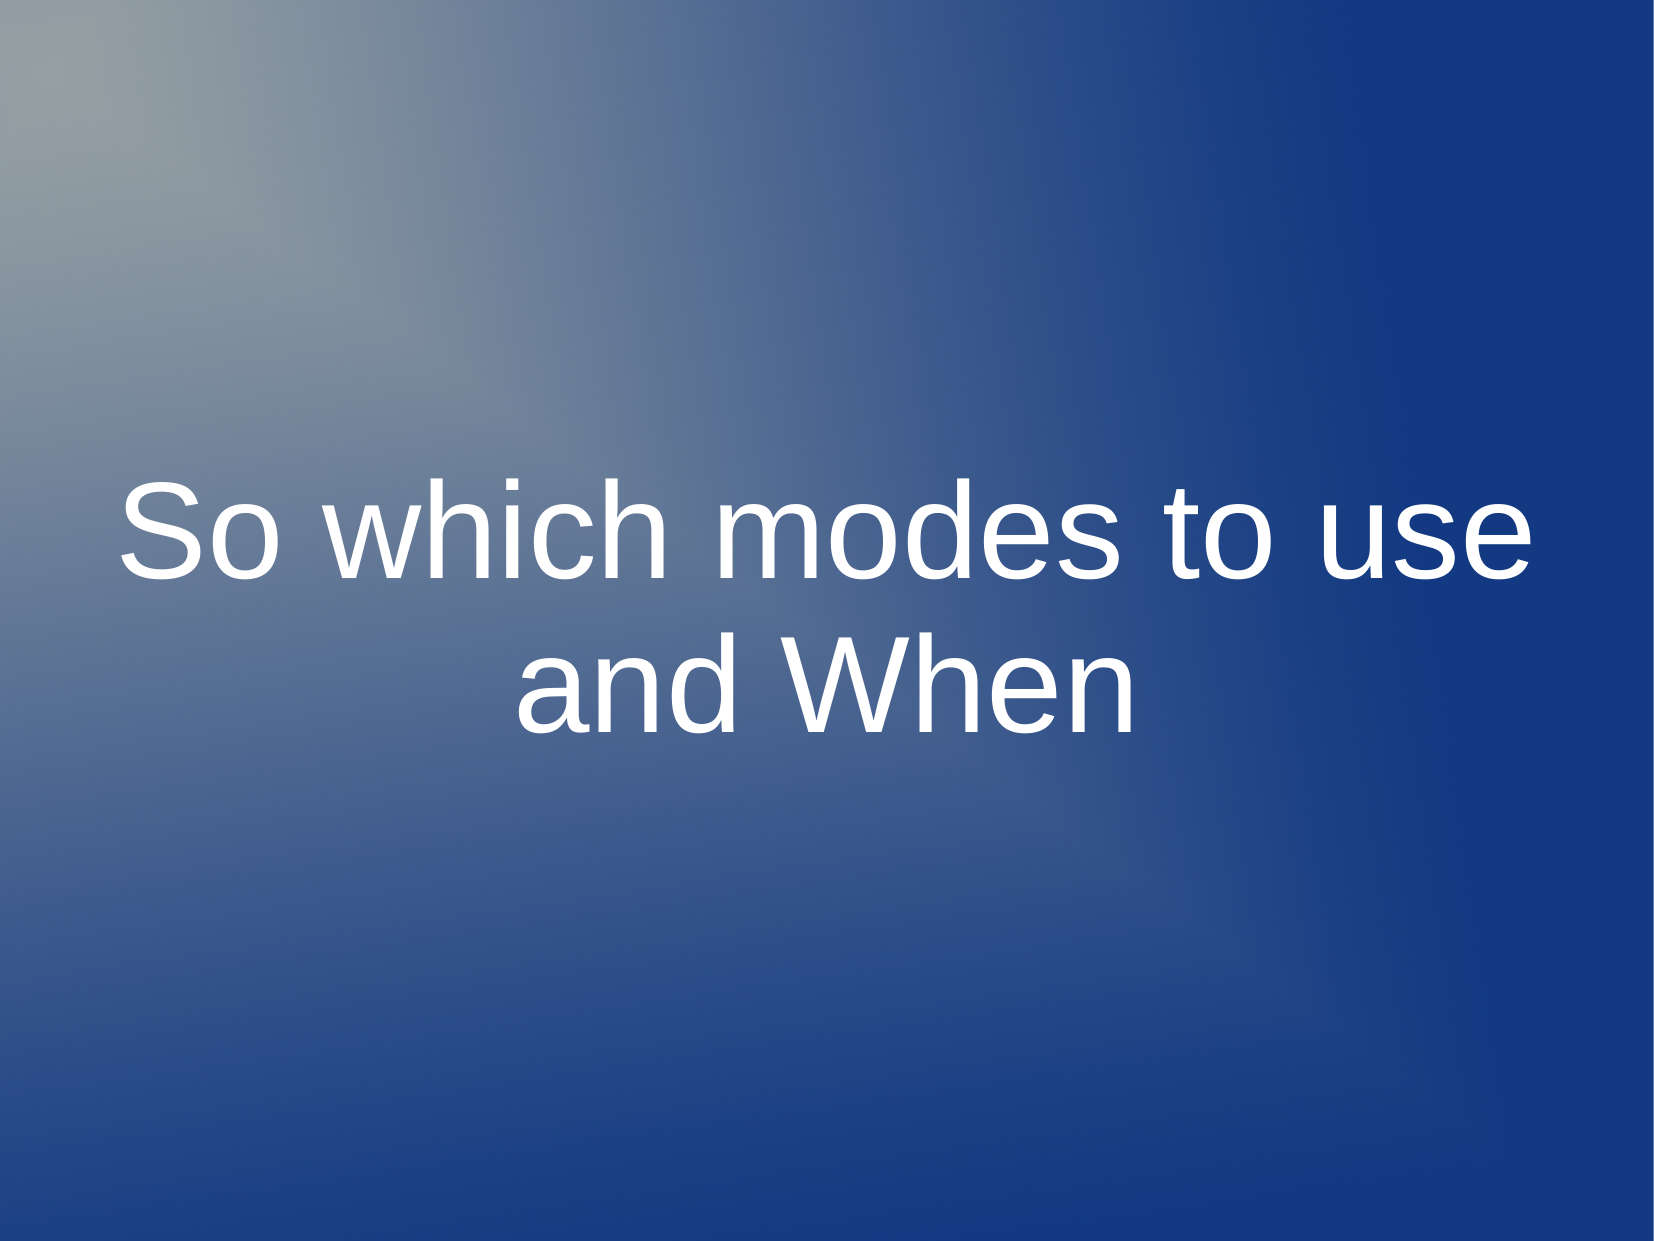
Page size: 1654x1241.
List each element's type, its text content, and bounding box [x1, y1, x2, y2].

title So which modes to use and When [82, 453, 1571, 762]
picture [0, 0, 1654, 1241]
